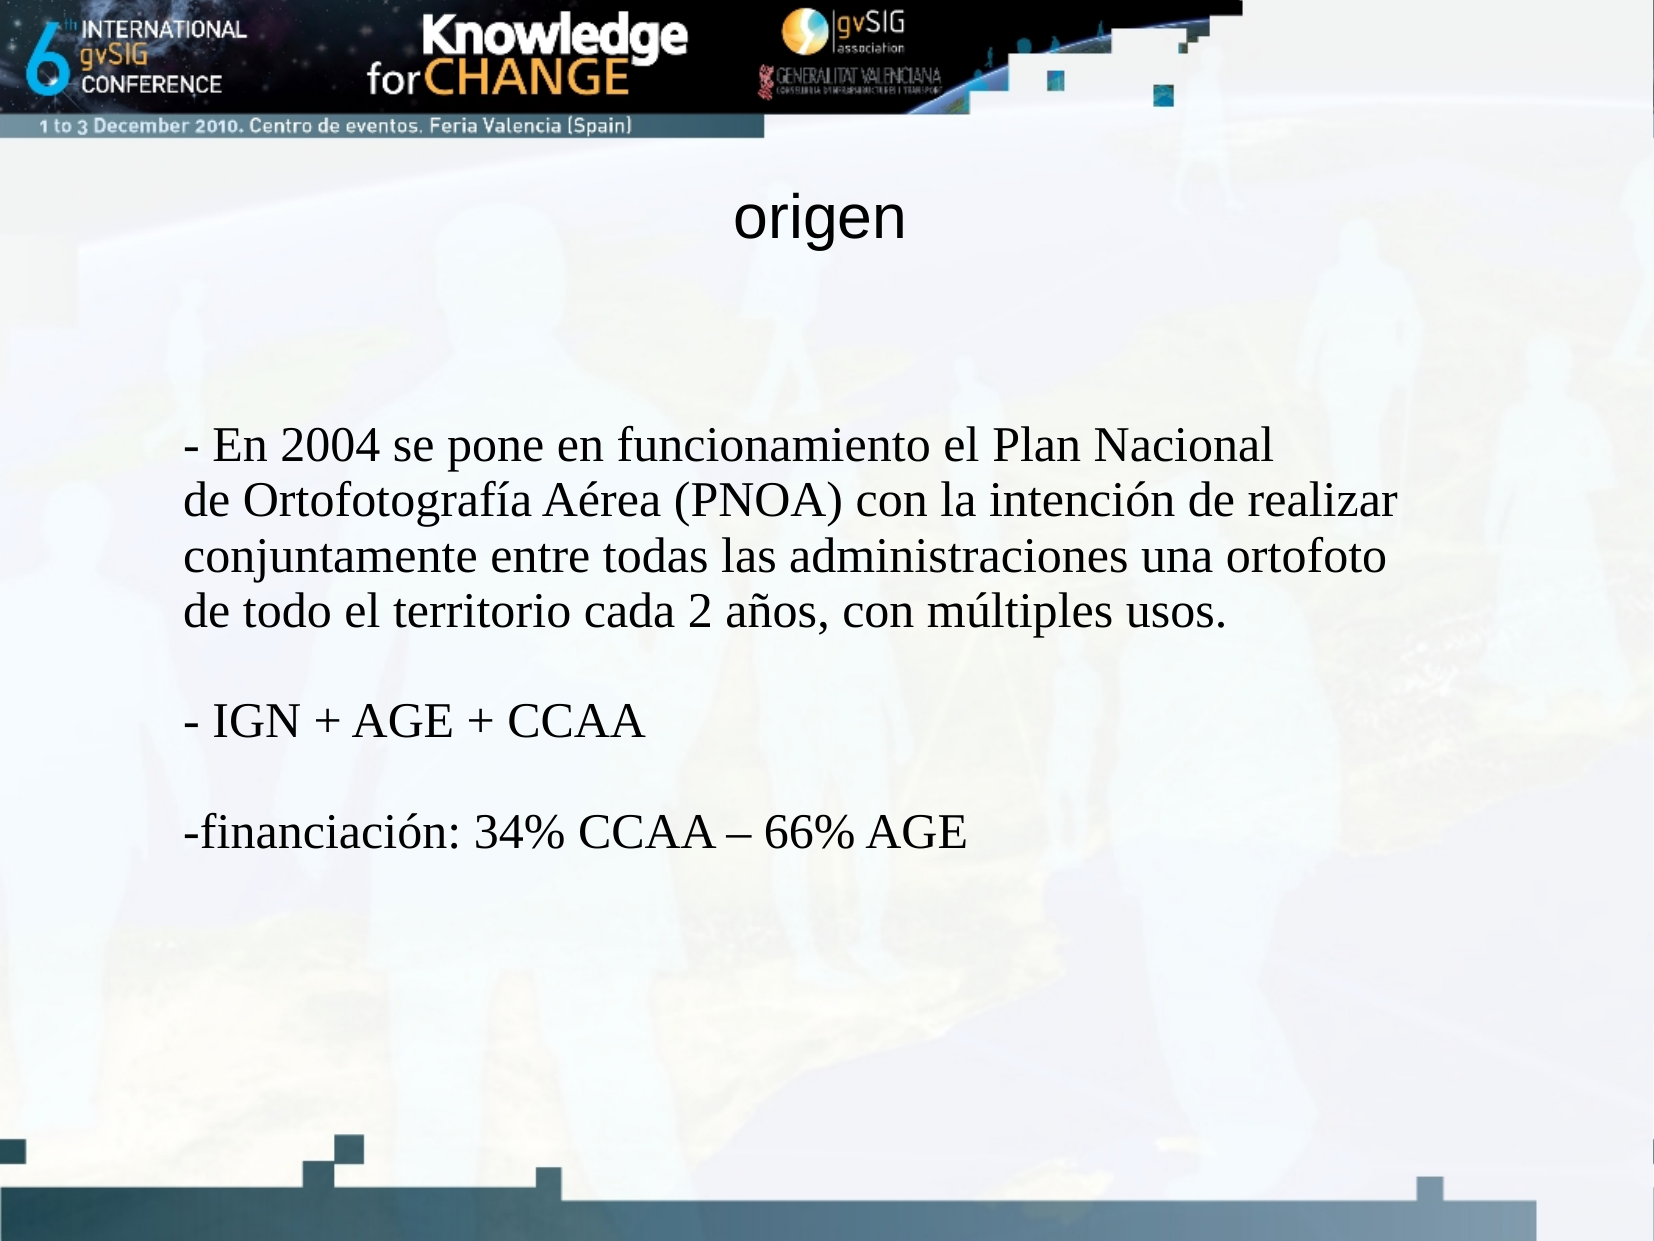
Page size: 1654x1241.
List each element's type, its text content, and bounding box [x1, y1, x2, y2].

subtitle - En 2004 se pone en funcionamiento el Plan Nacional de Ortofotografía Aérea (PNOA) con la intención de realizar conjuntamente entre todas las administraciones una ortofoto de todo el territorio cada 2 años, con múltiples usos. - IGN + AGE + CCAA -financiación: 34% CCAA – 66% AGE [147, 324, 1424, 952]
picture [0, 0, 1654, 1241]
title origen [76, 167, 1565, 266]
